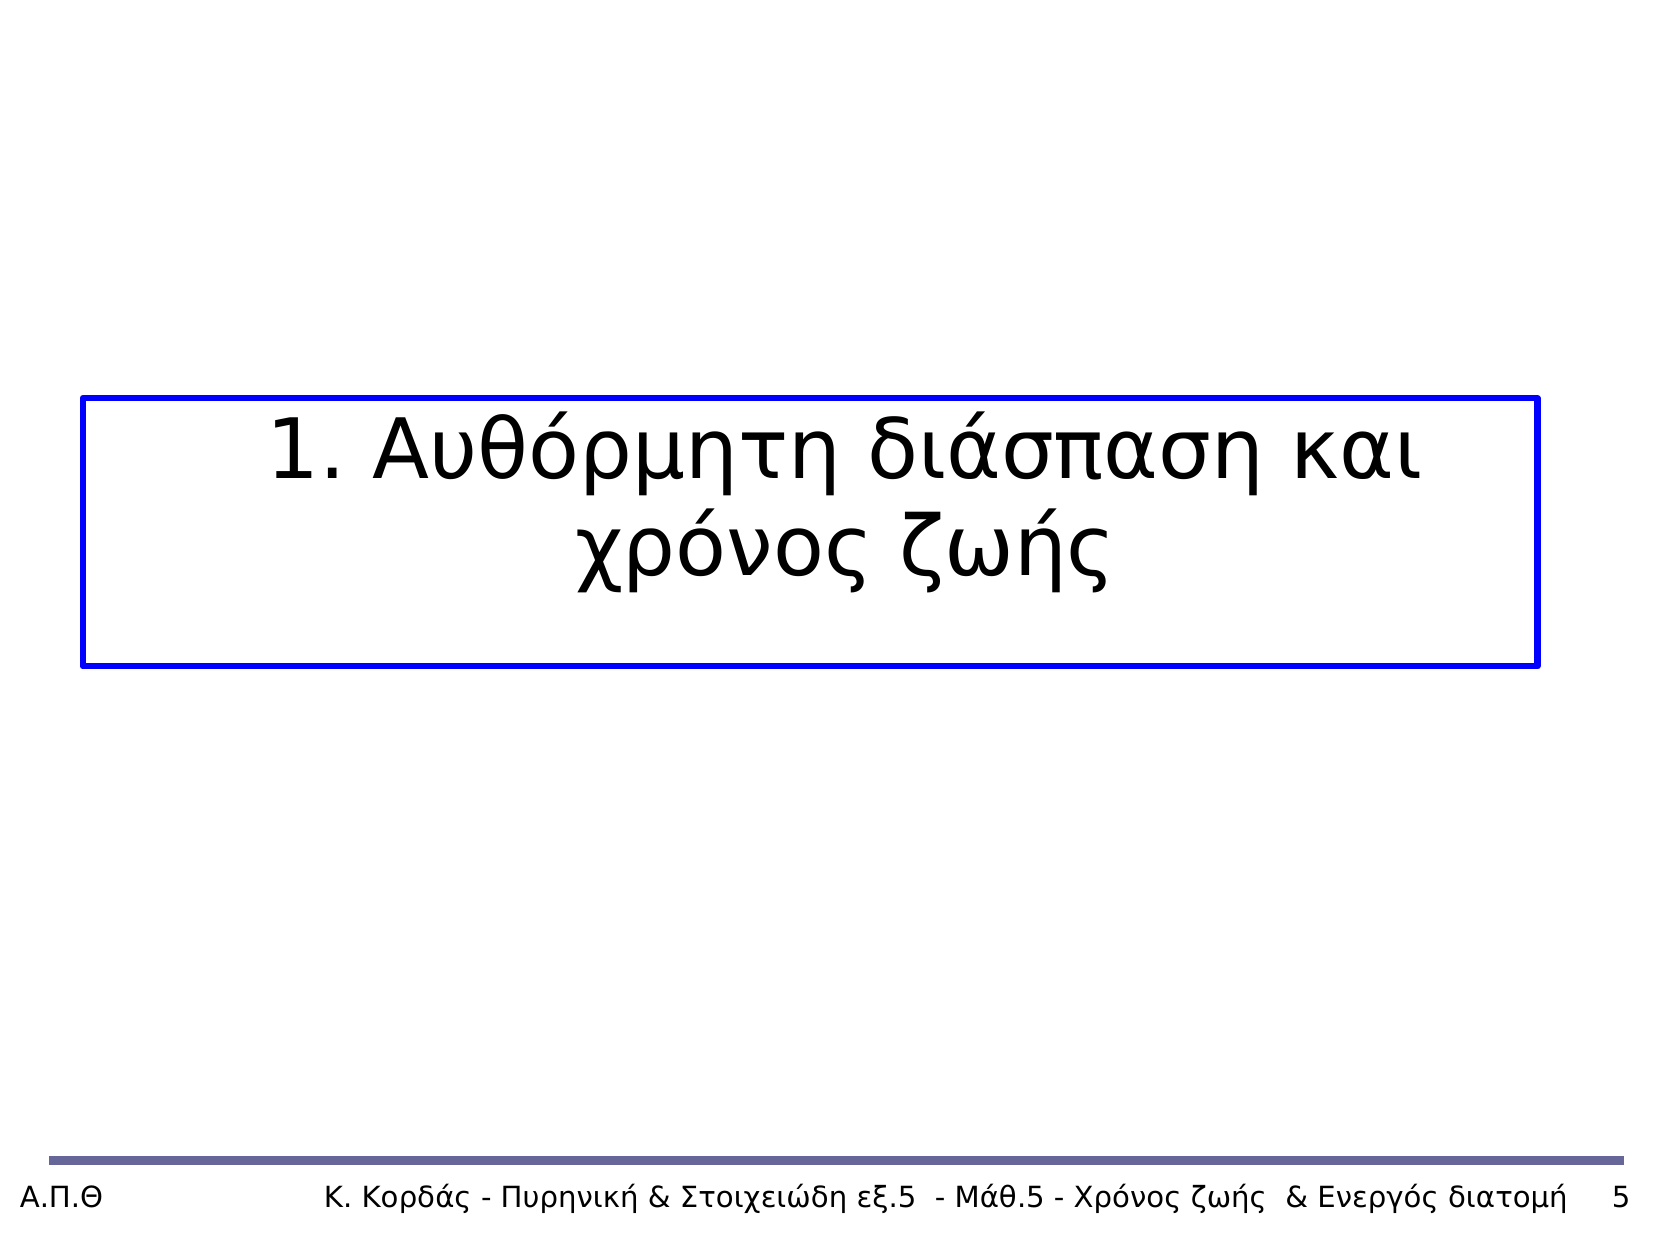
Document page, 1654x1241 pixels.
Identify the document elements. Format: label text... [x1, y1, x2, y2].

list 1. Αυθόρμητη διάσπαση και χρόνος ζωής [82, 398, 1538, 667]
